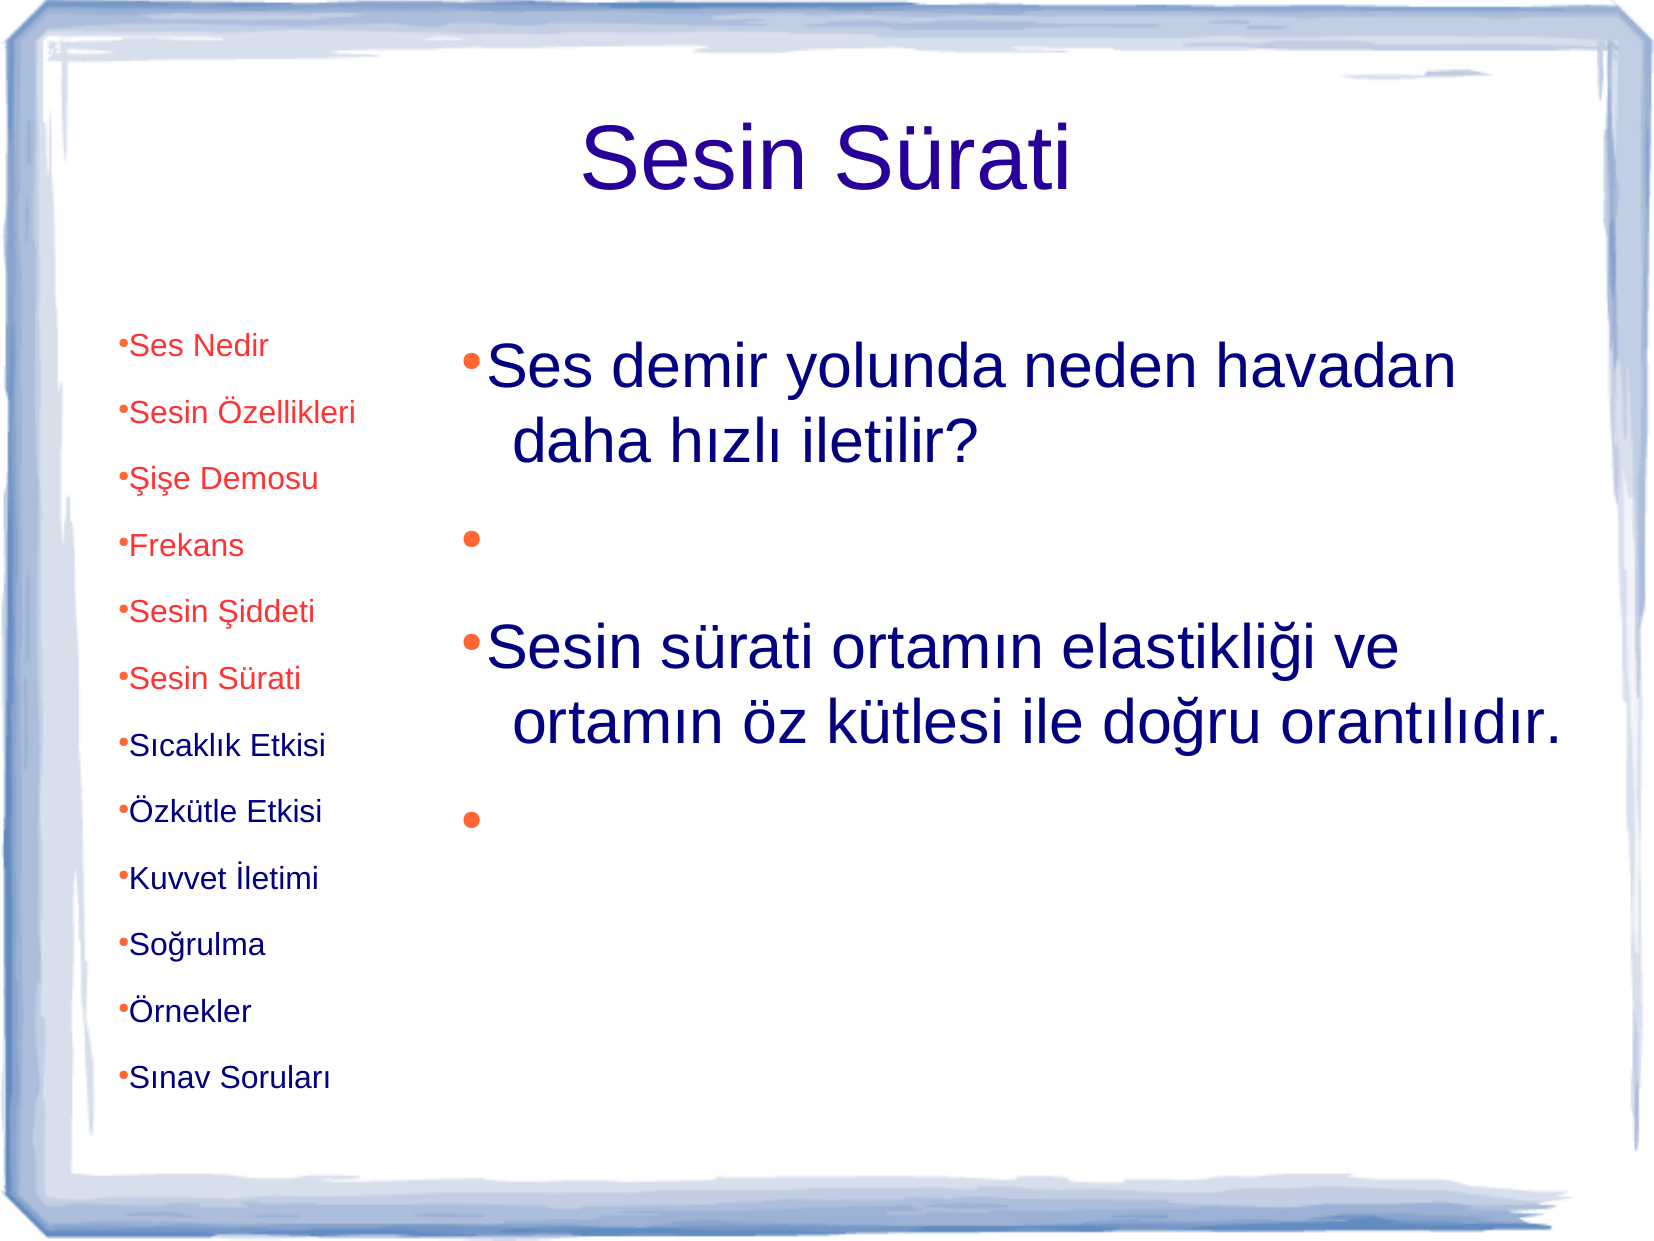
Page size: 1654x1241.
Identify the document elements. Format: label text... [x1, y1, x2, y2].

list Ses demir yolunda neden havadan daha hızlı iletilir? Sesin sürati ortamın elastikliği ve ortamın öz kütlesi ile doğru orantılıdır. [460, 324, 1572, 825]
text_box Sesin Sürati [82, 49, 1571, 257]
list Ses Nedir Sesin Özellikleri Şişe Demosu Frekans Sesin Şiddeti Sesin Sürati Sıcaklık Etkisi Özkütle Etkisi Kuvvet İletimi Soğrulma Örnekler Sınav Soruları [118, 324, 438, 1097]
